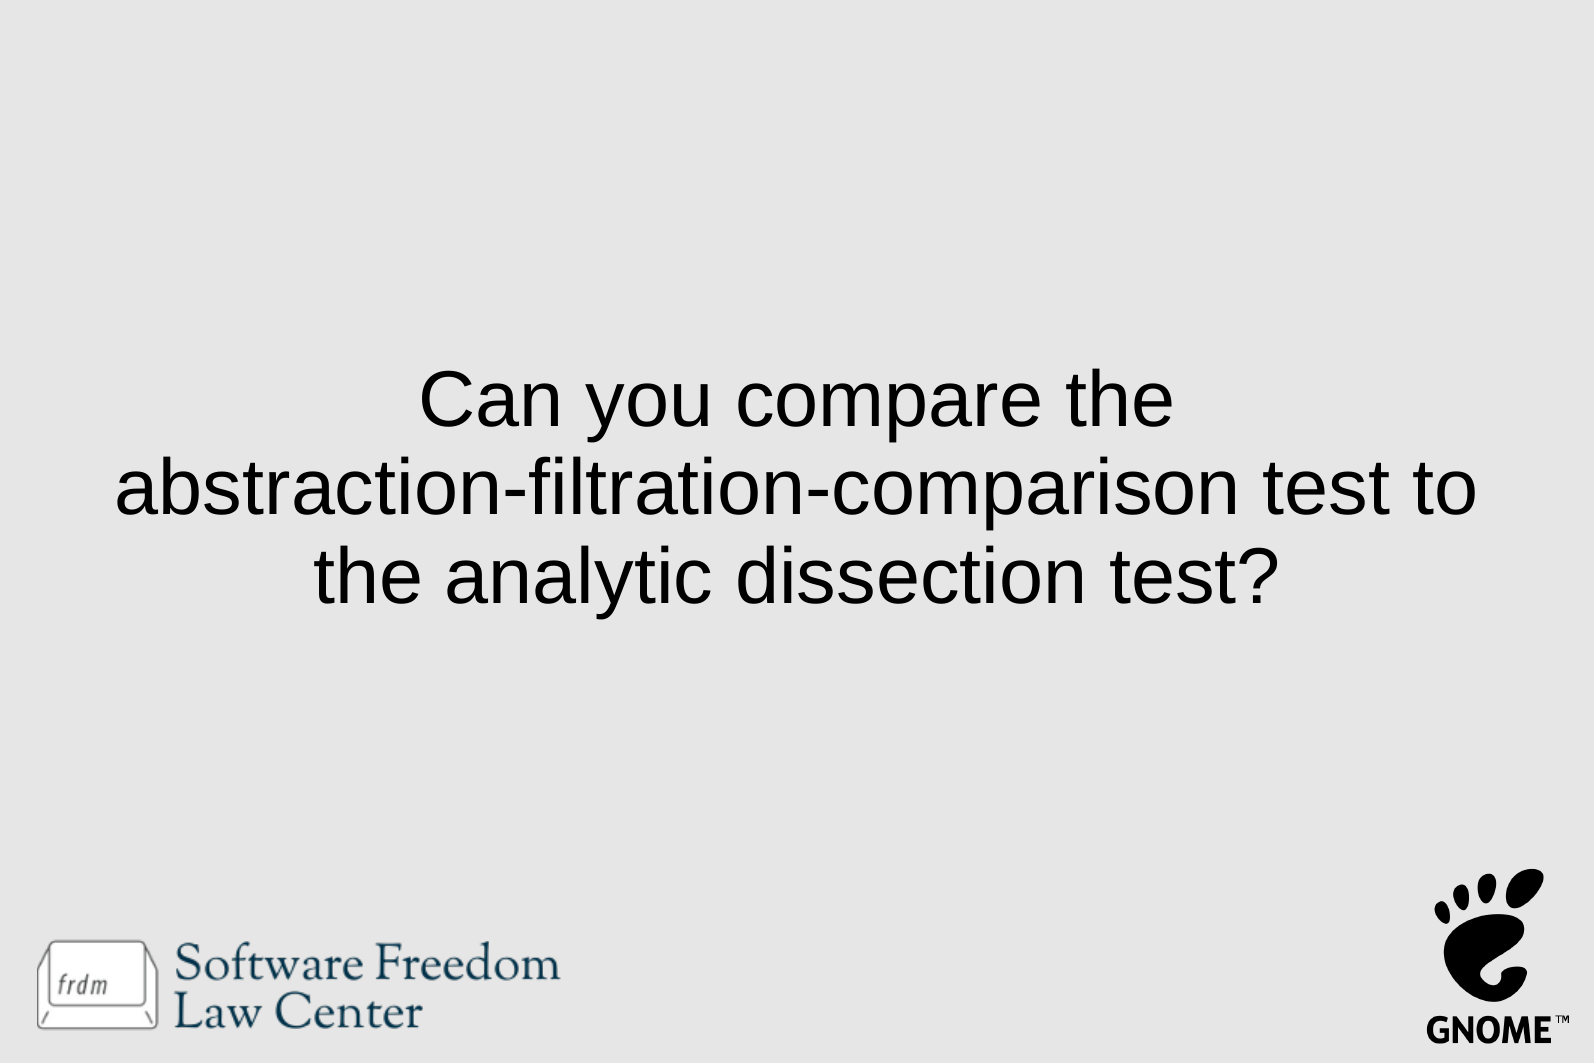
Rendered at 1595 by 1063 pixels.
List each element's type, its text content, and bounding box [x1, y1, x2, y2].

title Can you compare the abstraction-filtration-comparison test to the analytic dissection test? [79, 334, 1515, 729]
picture [1420, 862, 1576, 1050]
picture [37, 937, 585, 1035]
